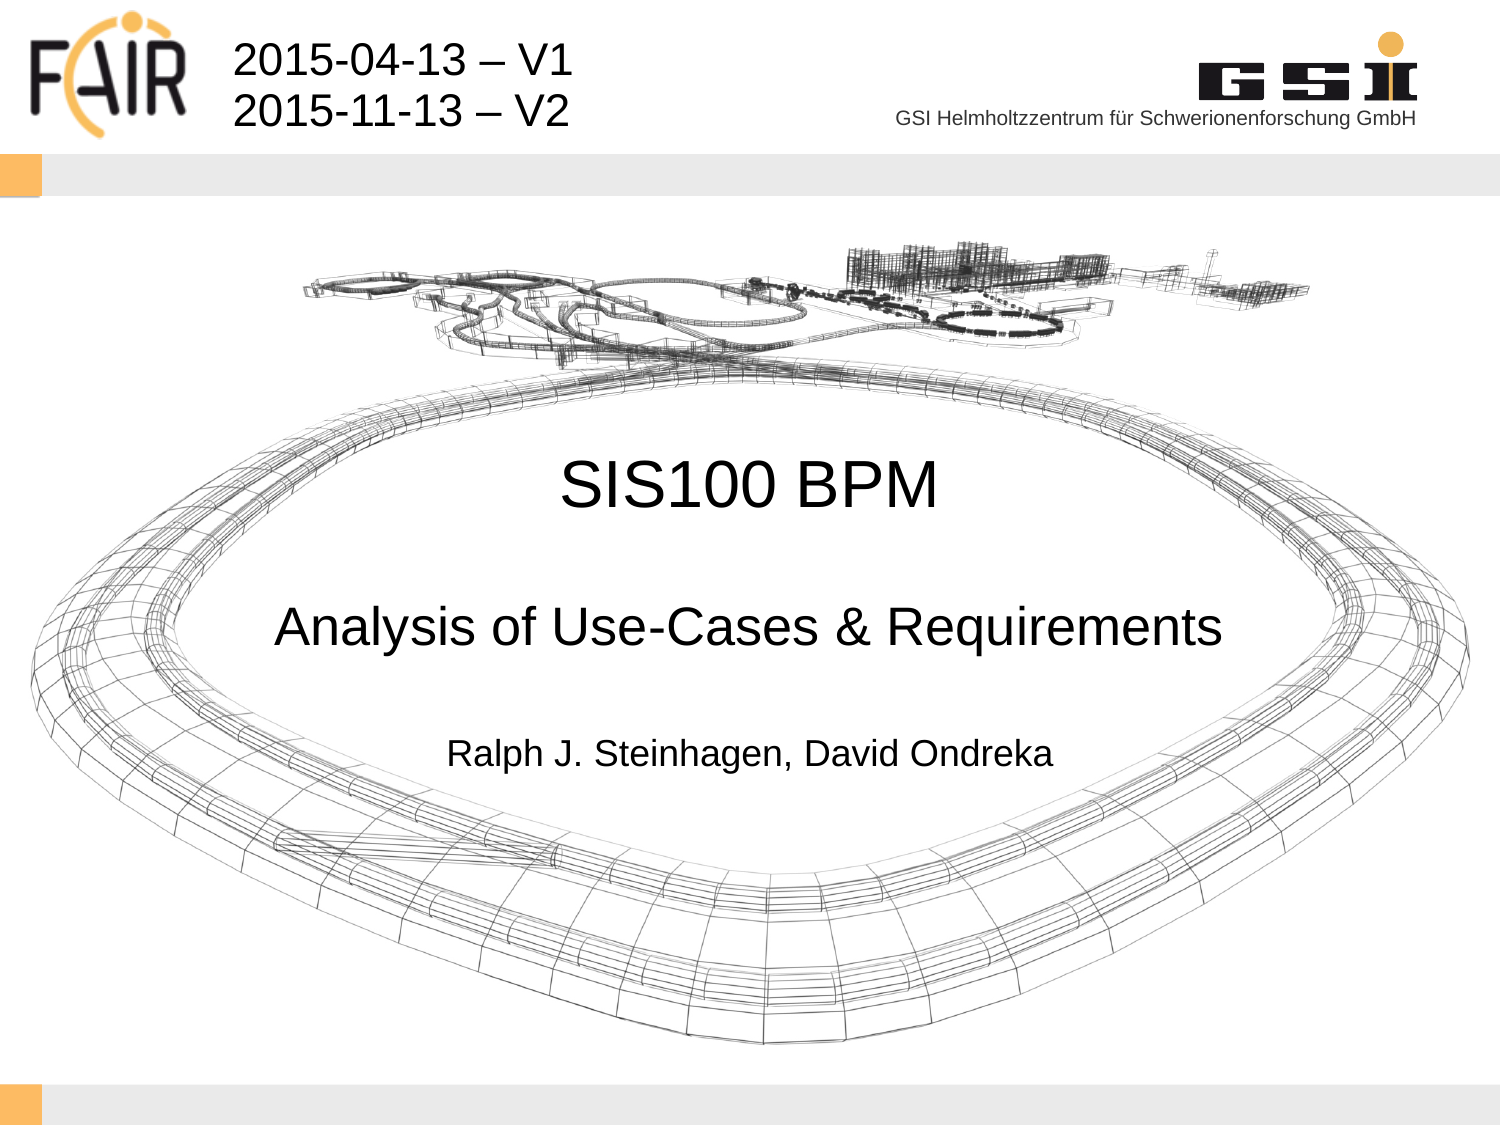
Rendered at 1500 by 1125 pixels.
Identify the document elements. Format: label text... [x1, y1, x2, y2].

picture [18, 232, 1483, 1062]
subtitle SIS100 BPM Analysis of Use-Cases & Requirements Ralph J. Steinhagen, David Ondreka [75, 243, 1425, 1052]
picture [1197, 29, 1419, 103]
picture [30, 9, 187, 141]
title 2015-04-13 – V1 2015-11-13 – V2 [232, 20, 1094, 150]
